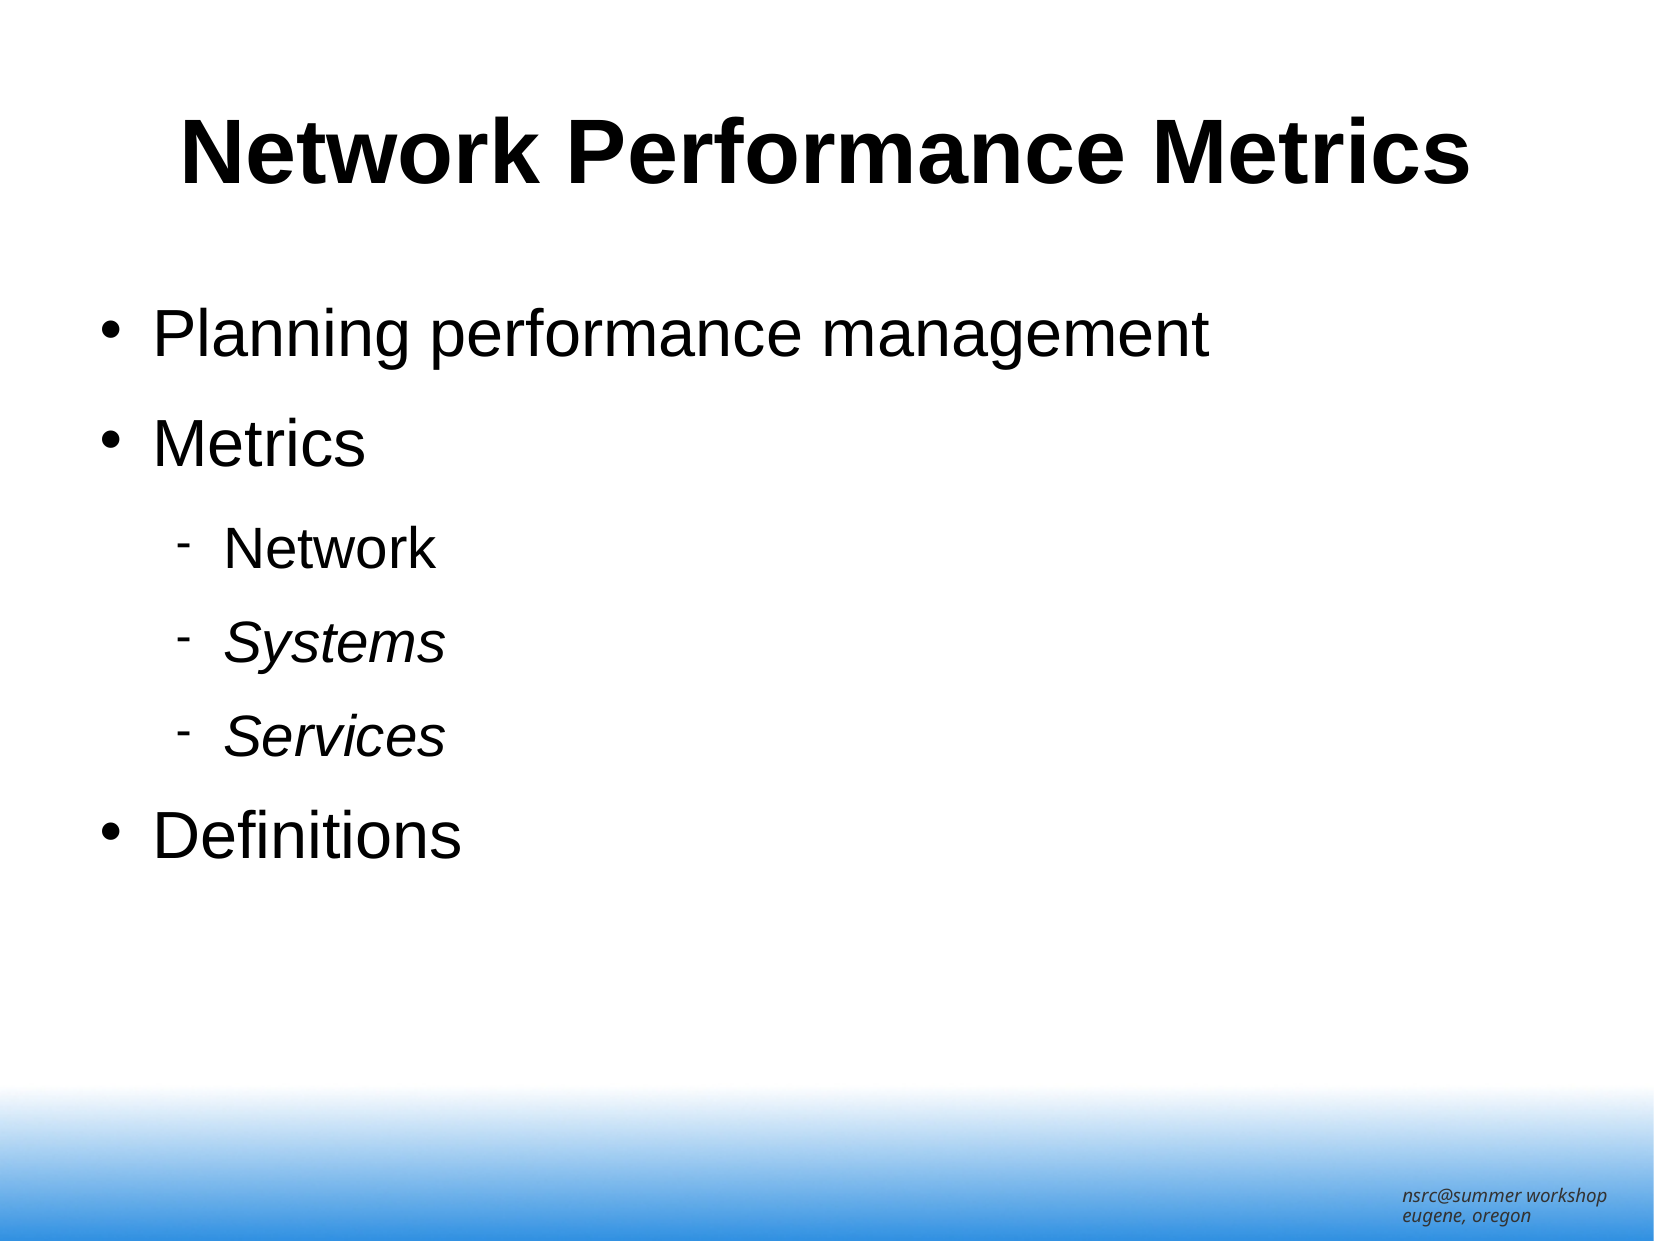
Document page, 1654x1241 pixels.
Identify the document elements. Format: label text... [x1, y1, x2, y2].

list Planning performance management Metrics Network Systems Services Definitions [82, 290, 1571, 1094]
title Network Performance Metrics [82, 49, 1571, 257]
picture [0, 1083, 1654, 1241]
